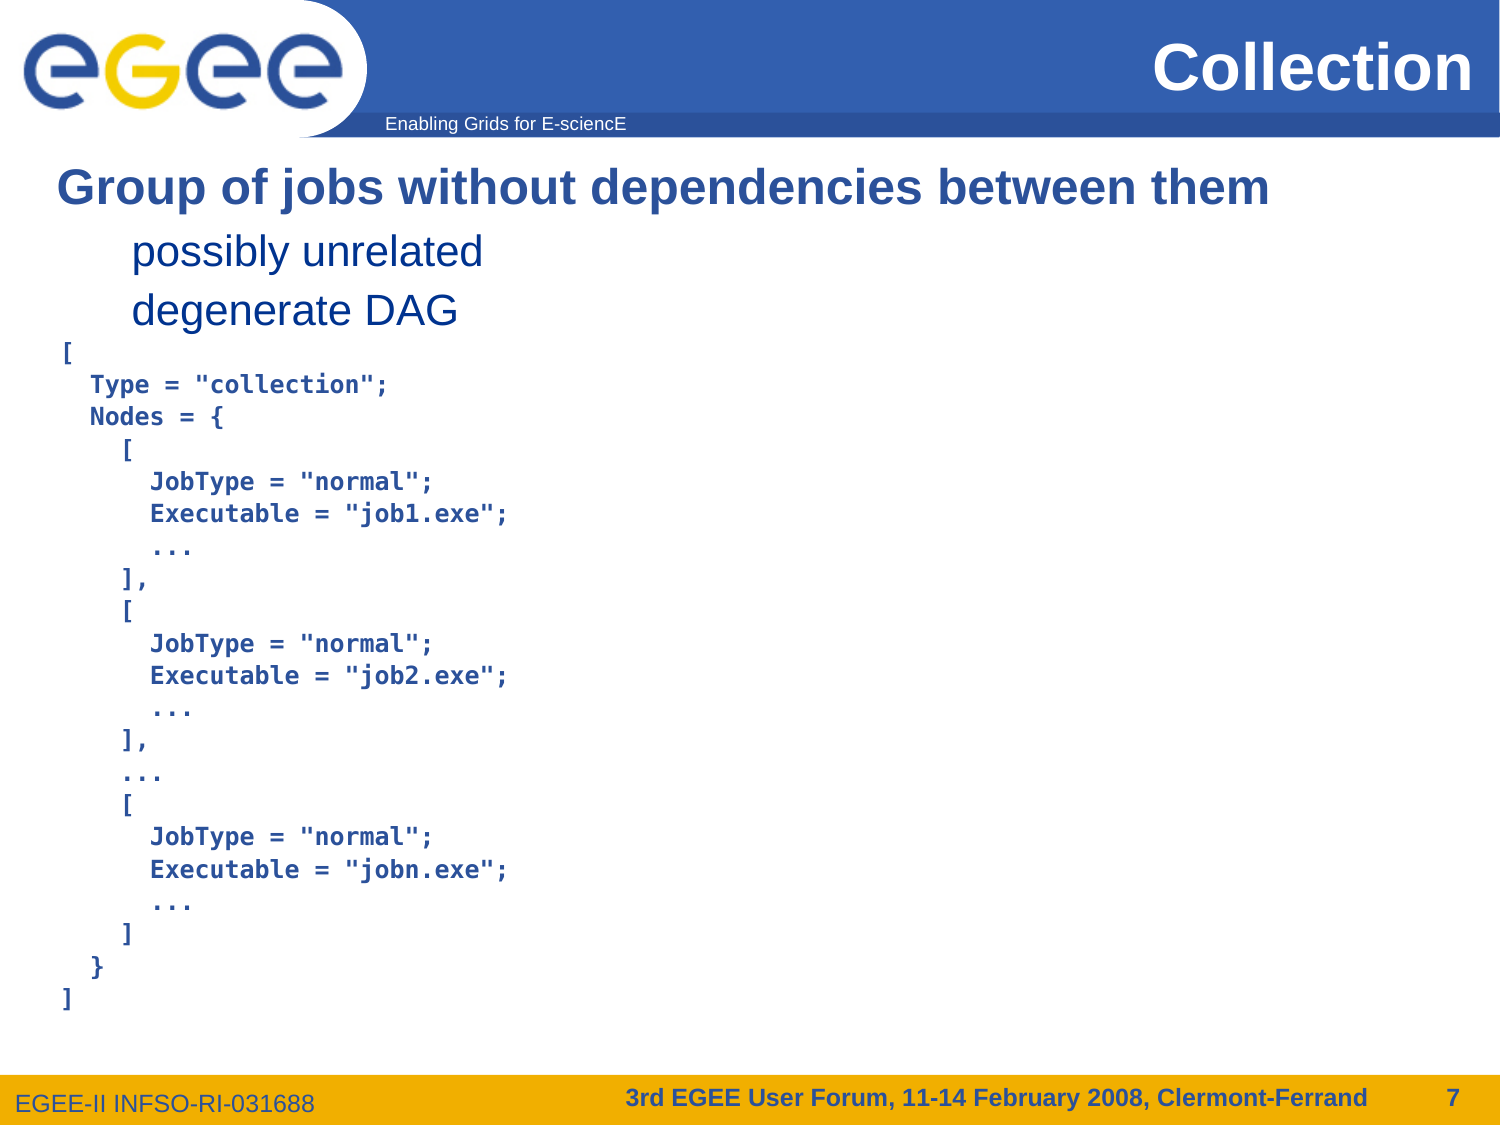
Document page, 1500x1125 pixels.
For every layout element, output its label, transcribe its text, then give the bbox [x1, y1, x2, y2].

title Collection [369, 0, 1475, 148]
picture [18, 30, 349, 112]
list Group of jobs without dependencies between them possibly unrelated degenerate DAG [ Type = "collection"; Nodes = { [ JobType = "normal"; Executable = "job1.exe"; ... ], [ JobType = "normal"; Executable = "job2.exe"; ... ], ... [ JobType = "normal"; Executable = "jobn.exe"; ... ] } ] [56, 159, 1466, 1066]
